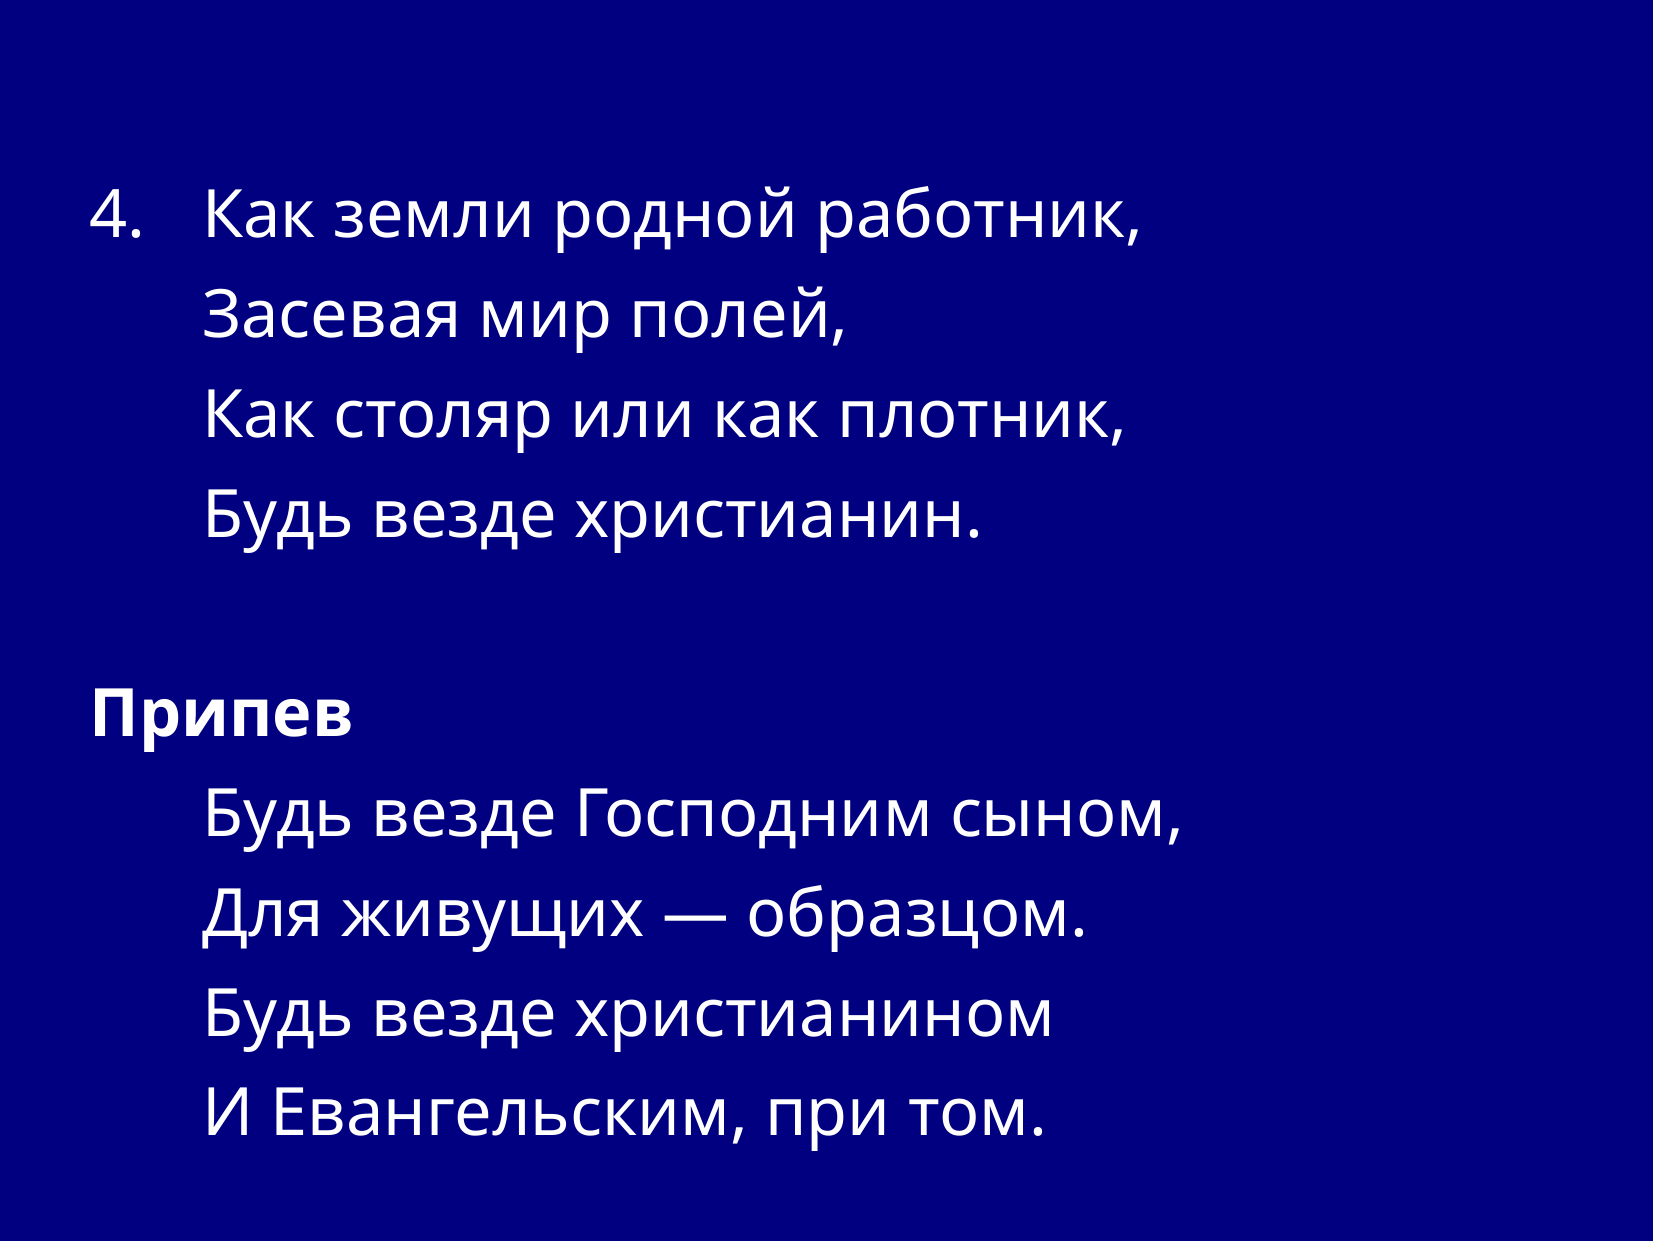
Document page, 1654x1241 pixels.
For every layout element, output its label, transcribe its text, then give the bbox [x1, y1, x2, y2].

text_box 4. Как земли родной работник, Засевая мир полей, Как столяр или как плотник, Будь везде христианин. Припев Будь везде Господним сыном, Для живущих — образцом. Будь везде христианином И Евангельским, при том. [75, 150, 1576, 1163]
